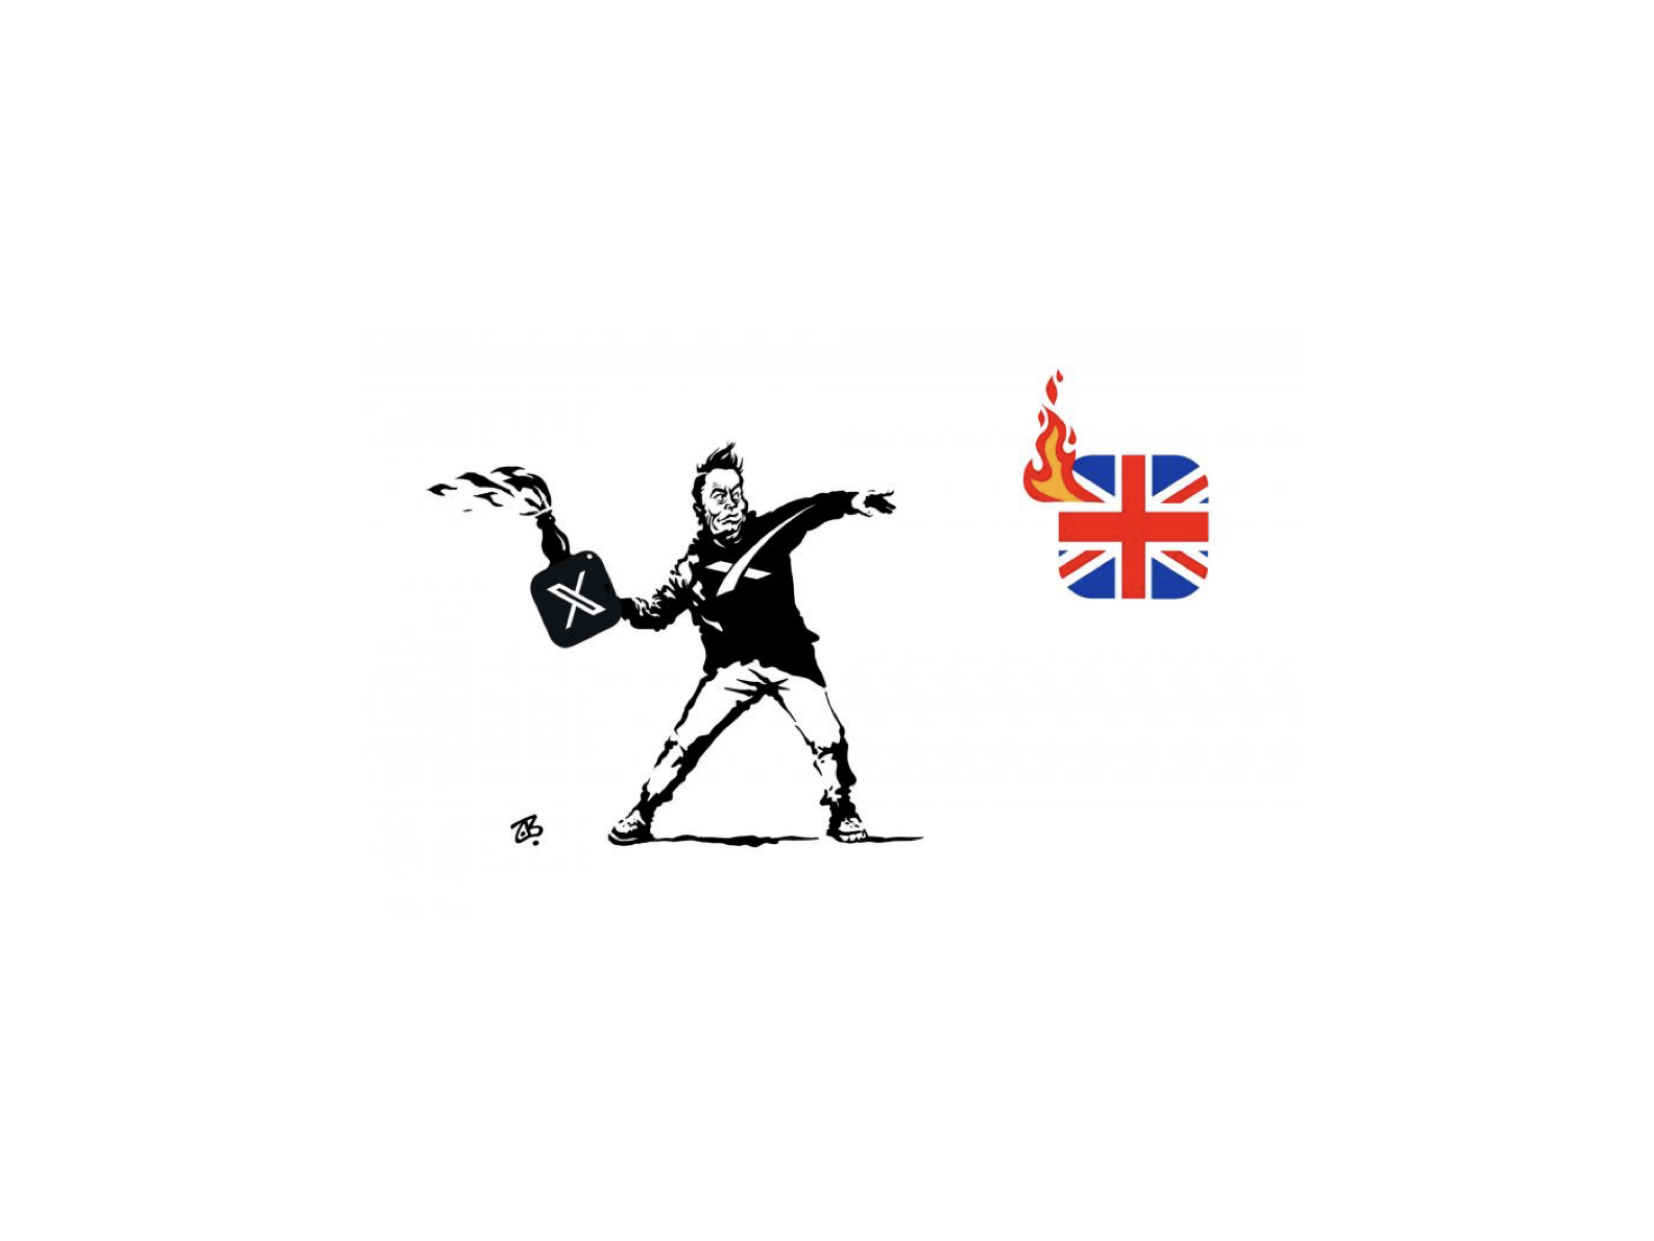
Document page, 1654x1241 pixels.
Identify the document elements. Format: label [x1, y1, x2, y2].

picture [359, 329, 1302, 914]
